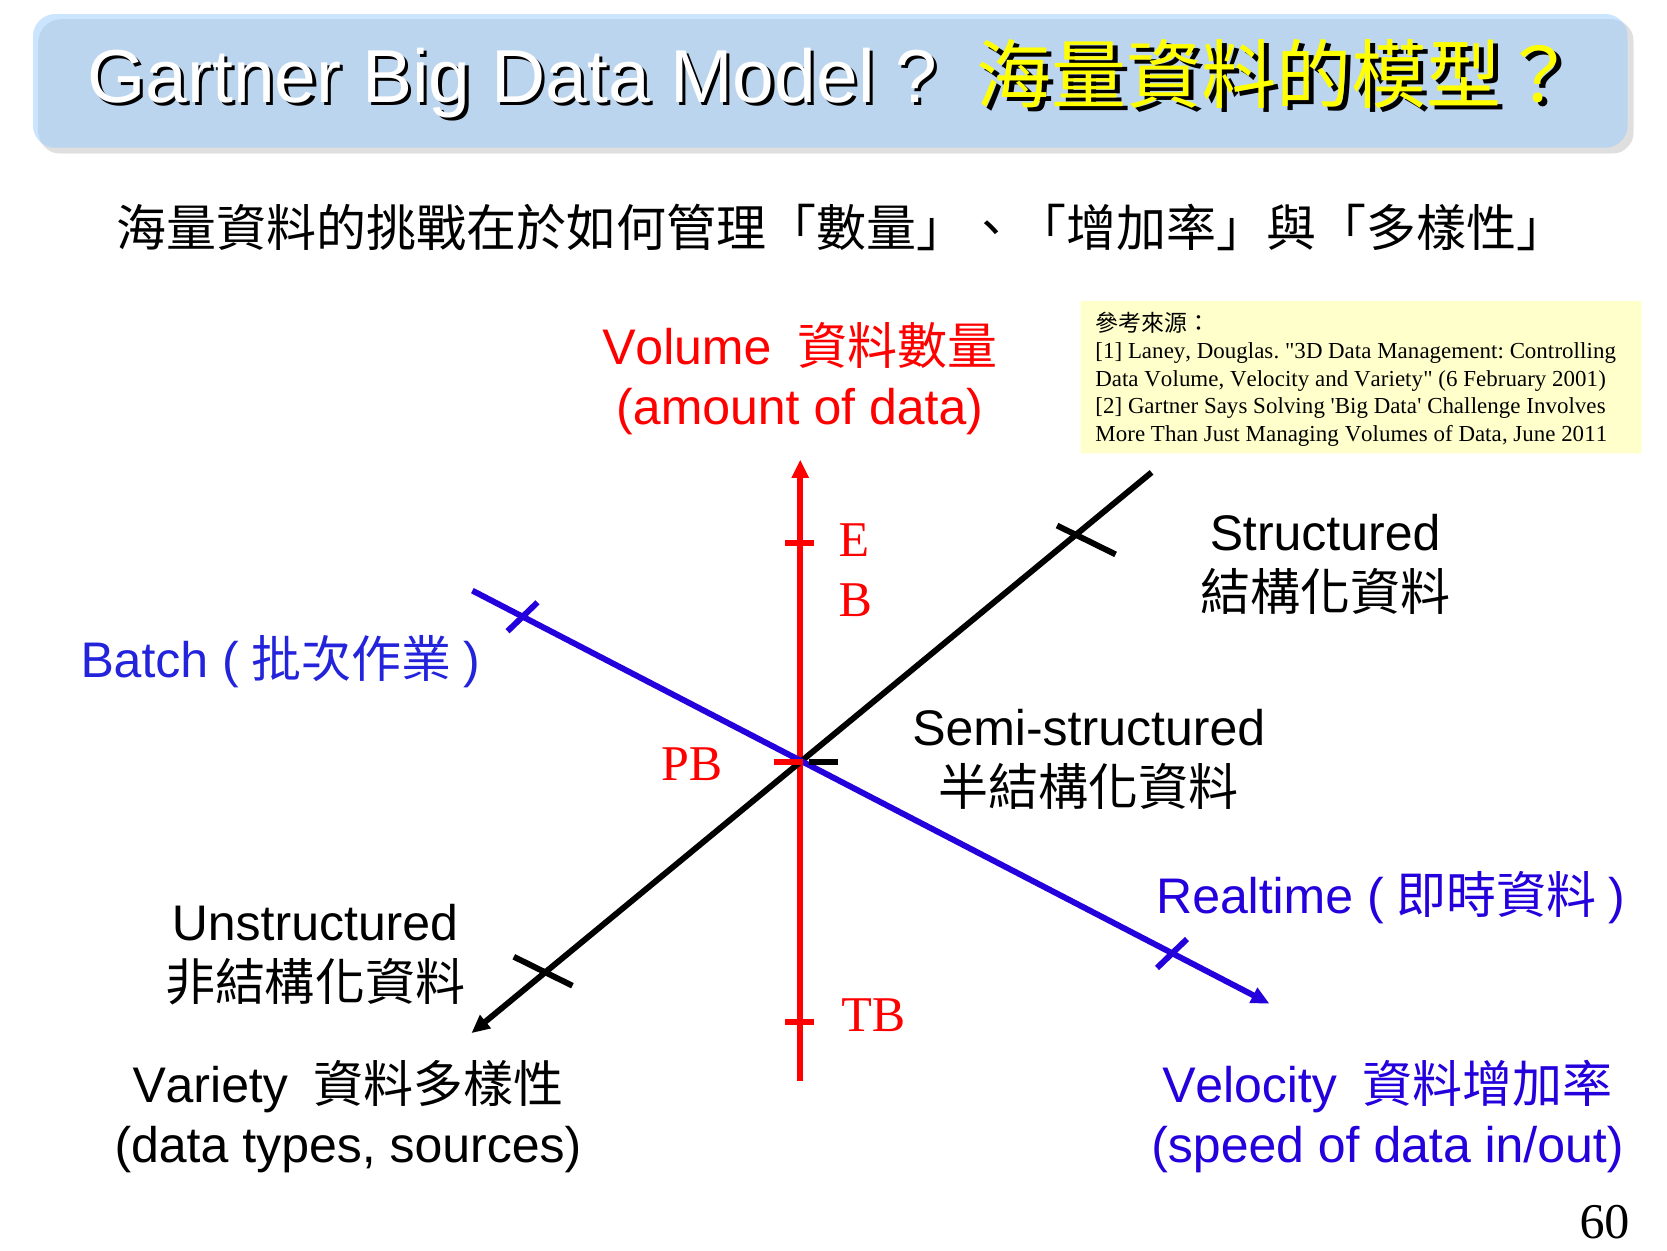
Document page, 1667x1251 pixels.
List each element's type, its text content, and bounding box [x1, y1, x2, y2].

text_box EB [823, 498, 917, 574]
text_box Structured 結構化資料 [1110, 493, 1540, 628]
text_box Variety 資料多樣性 (data types, sources) [53, 1045, 644, 1180]
text_box Volume 資料數量 (amount of data) [549, 306, 1051, 442]
text_box 海量資料的挑戰在於如何管理「數量」、「增加率」與「多樣性」 [29, 189, 1654, 264]
text_box TB [826, 974, 945, 1049]
text_box Velocity 資料增加率 (speed of data in/out) [1122, 1045, 1654, 1180]
text_box Unstructured 非結構化資料 [100, 882, 530, 1018]
text_box 參考來源： [1] Laney, Douglas. "3D Data Management: Controlling Data Volume, Velocity and Variety" (6 February 2001) [2] Gartner Says Solving 'Big Data' Challenge Involves More Than Just Managing Volumes of Data, June 2011 [1080, 301, 1642, 454]
text_box Batch (批次作業) [59, 620, 502, 695]
text_box Semi-structured 半結構化資料 [874, 687, 1303, 823]
title Gartner Big Data Model ? 海量資料的模型？ [0, 7, 1665, 148]
text_box Realtime (即時資料) [1139, 856, 1642, 931]
text_box PB [646, 723, 740, 798]
